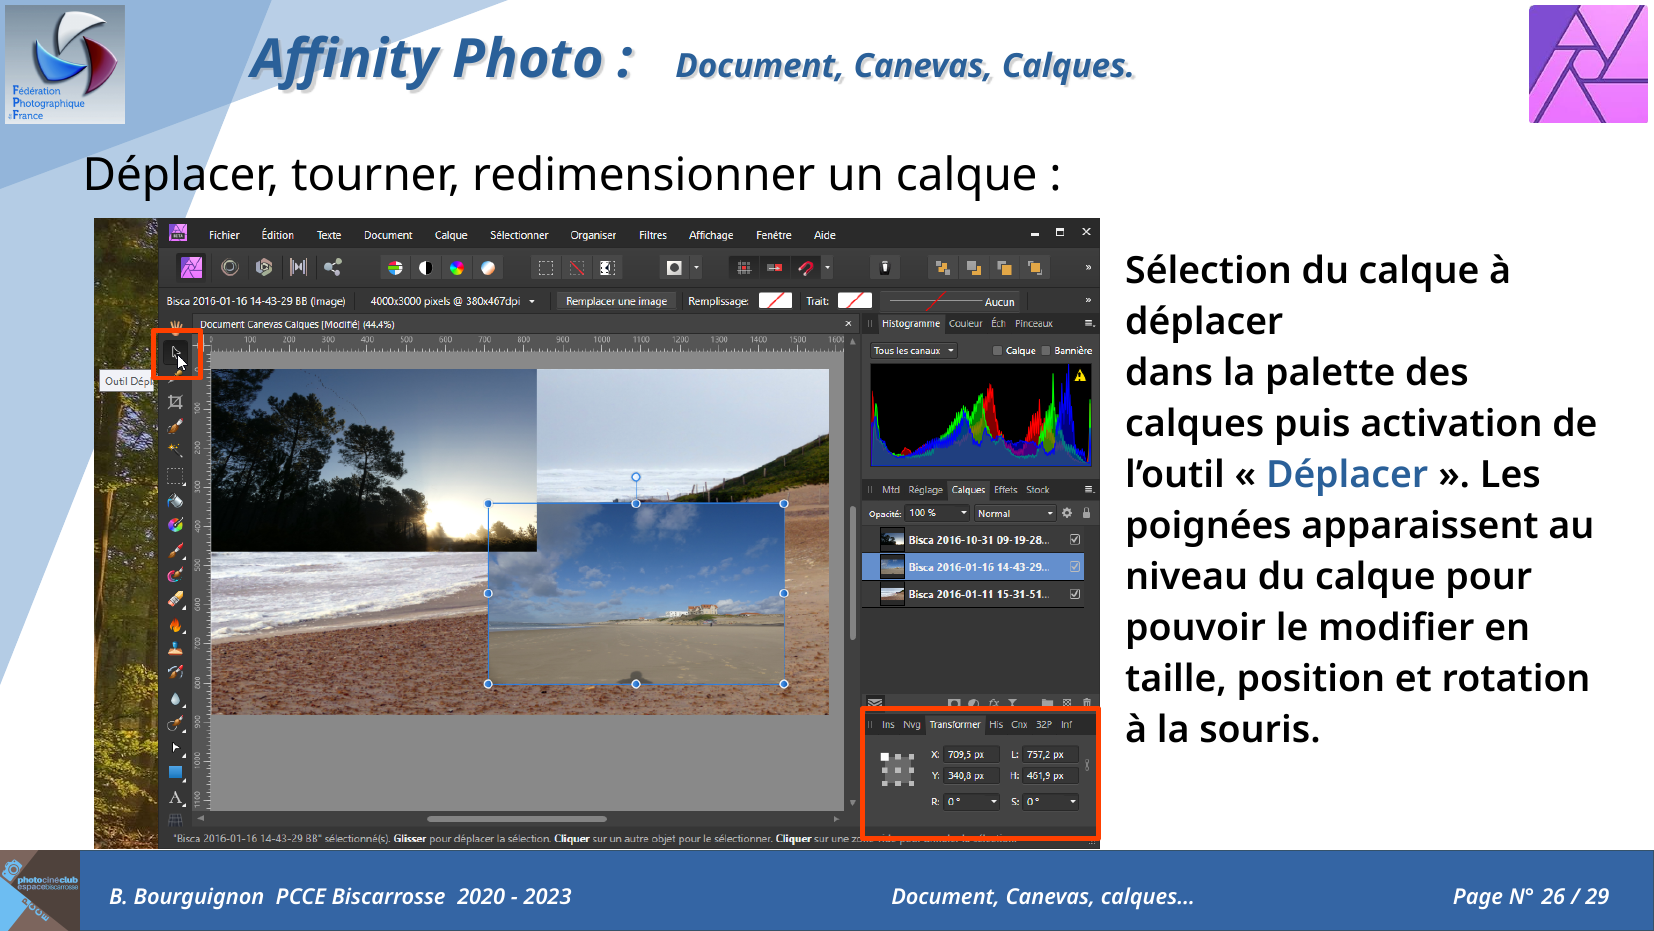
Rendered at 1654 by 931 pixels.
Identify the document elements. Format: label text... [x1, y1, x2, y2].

list Déplacer, tourner, redimensionner un calque : [82, 141, 1182, 237]
picture [5, 5, 125, 124]
picture [865, 711, 1096, 836]
picture [1529, 5, 1648, 123]
picture [94, 218, 1100, 849]
picture [0, 850, 80, 931]
text_box Sélection du calque à déplacer dans la palette des calques puis activation de l’outil « Déplacer ». Les poignées apparaissent au niveau du calque pour pouvoir le modifier en taille, position et rotation à la souris. [1110, 236, 1630, 630]
